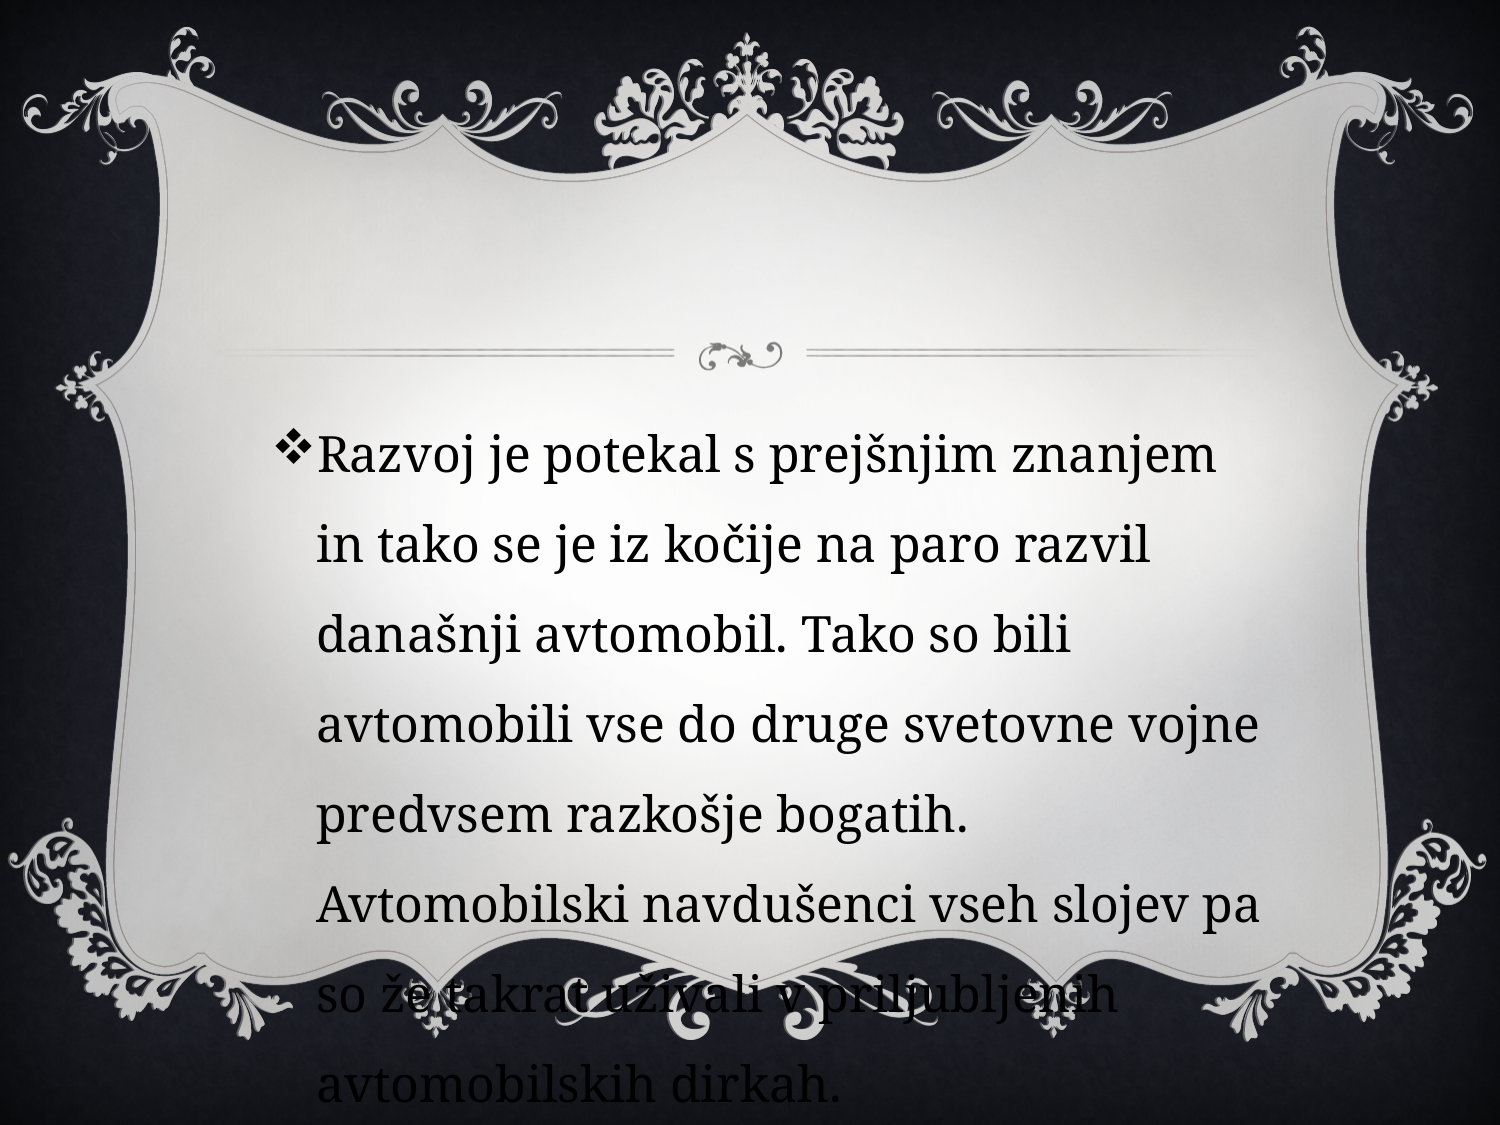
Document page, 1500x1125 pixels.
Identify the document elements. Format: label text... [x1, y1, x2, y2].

list Razvoj je potekal s prejšnjim znanjem in tako se je iz kočije na paro razvil današnji avtomobil. Tako so bili avtomobili vse do druge svetovne vojne predvsem razkošje bogatih. Avtomobilski navdušenci vseh slojev pa so že takrat uživali v priljubljenih avtomobilskih dirkah. [230, 385, 1281, 886]
picture [0, 0, 1500, 1125]
